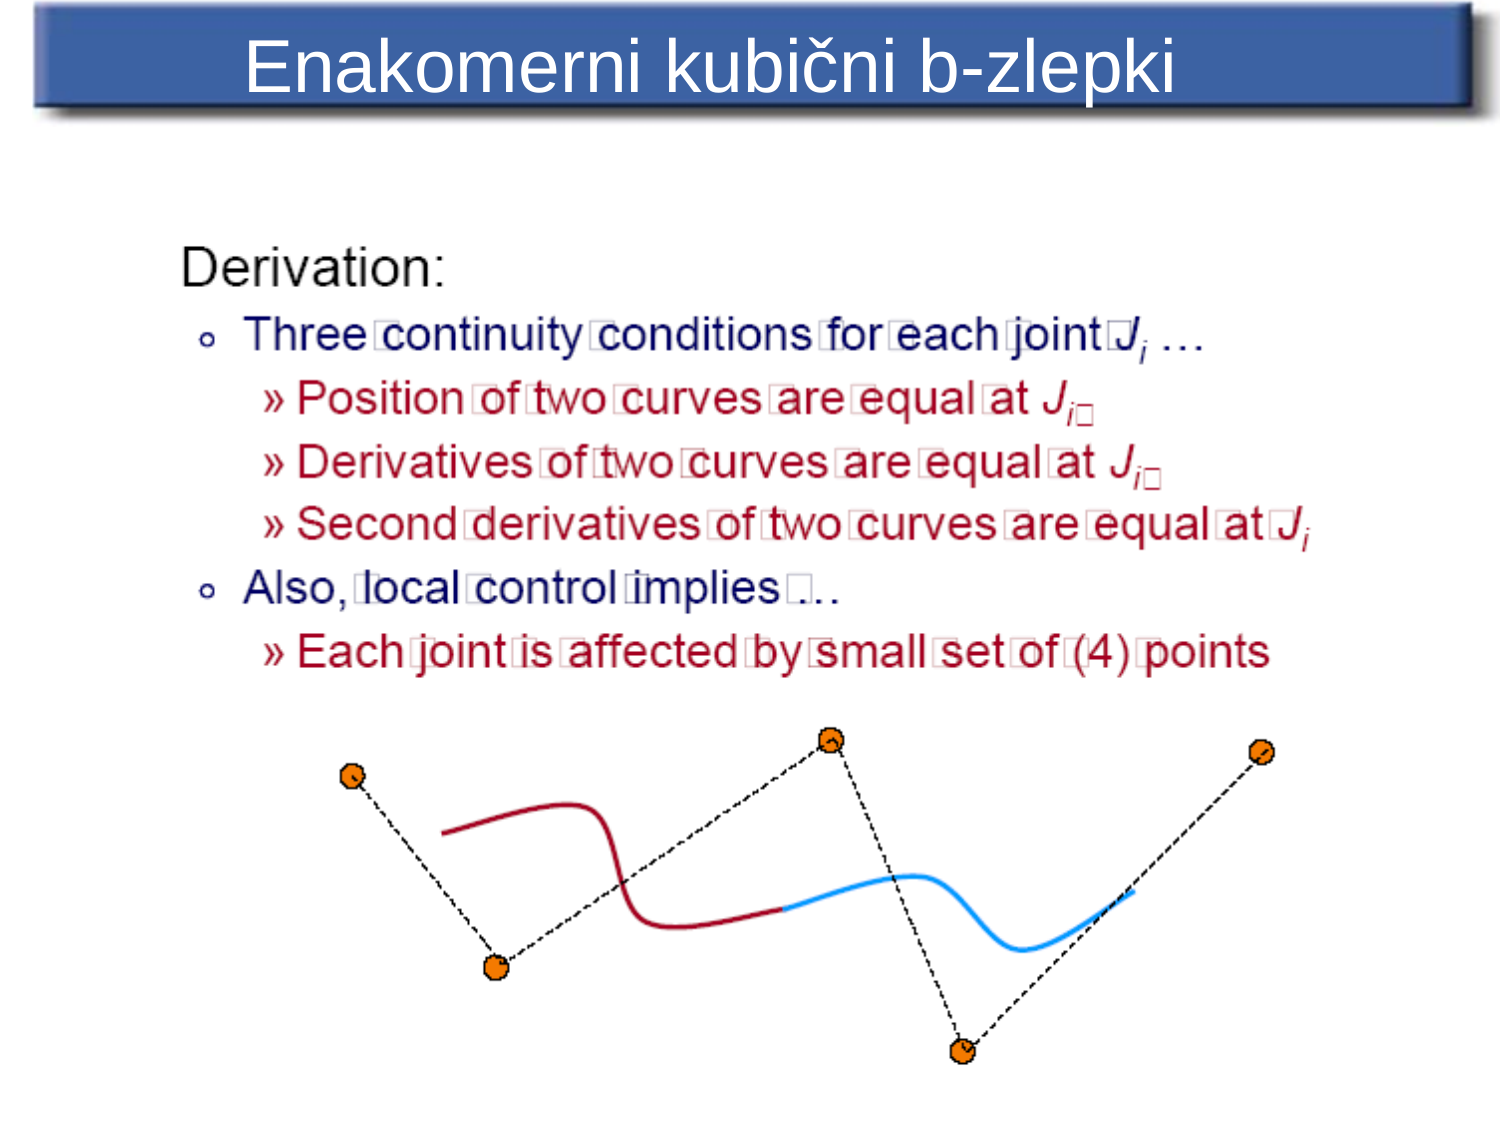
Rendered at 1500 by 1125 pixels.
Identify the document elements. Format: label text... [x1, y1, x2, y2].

text_box Enakomerni kubični b-zlepki [228, 9, 1193, 116]
picture [159, 231, 1365, 1073]
picture [32, 0, 1500, 127]
